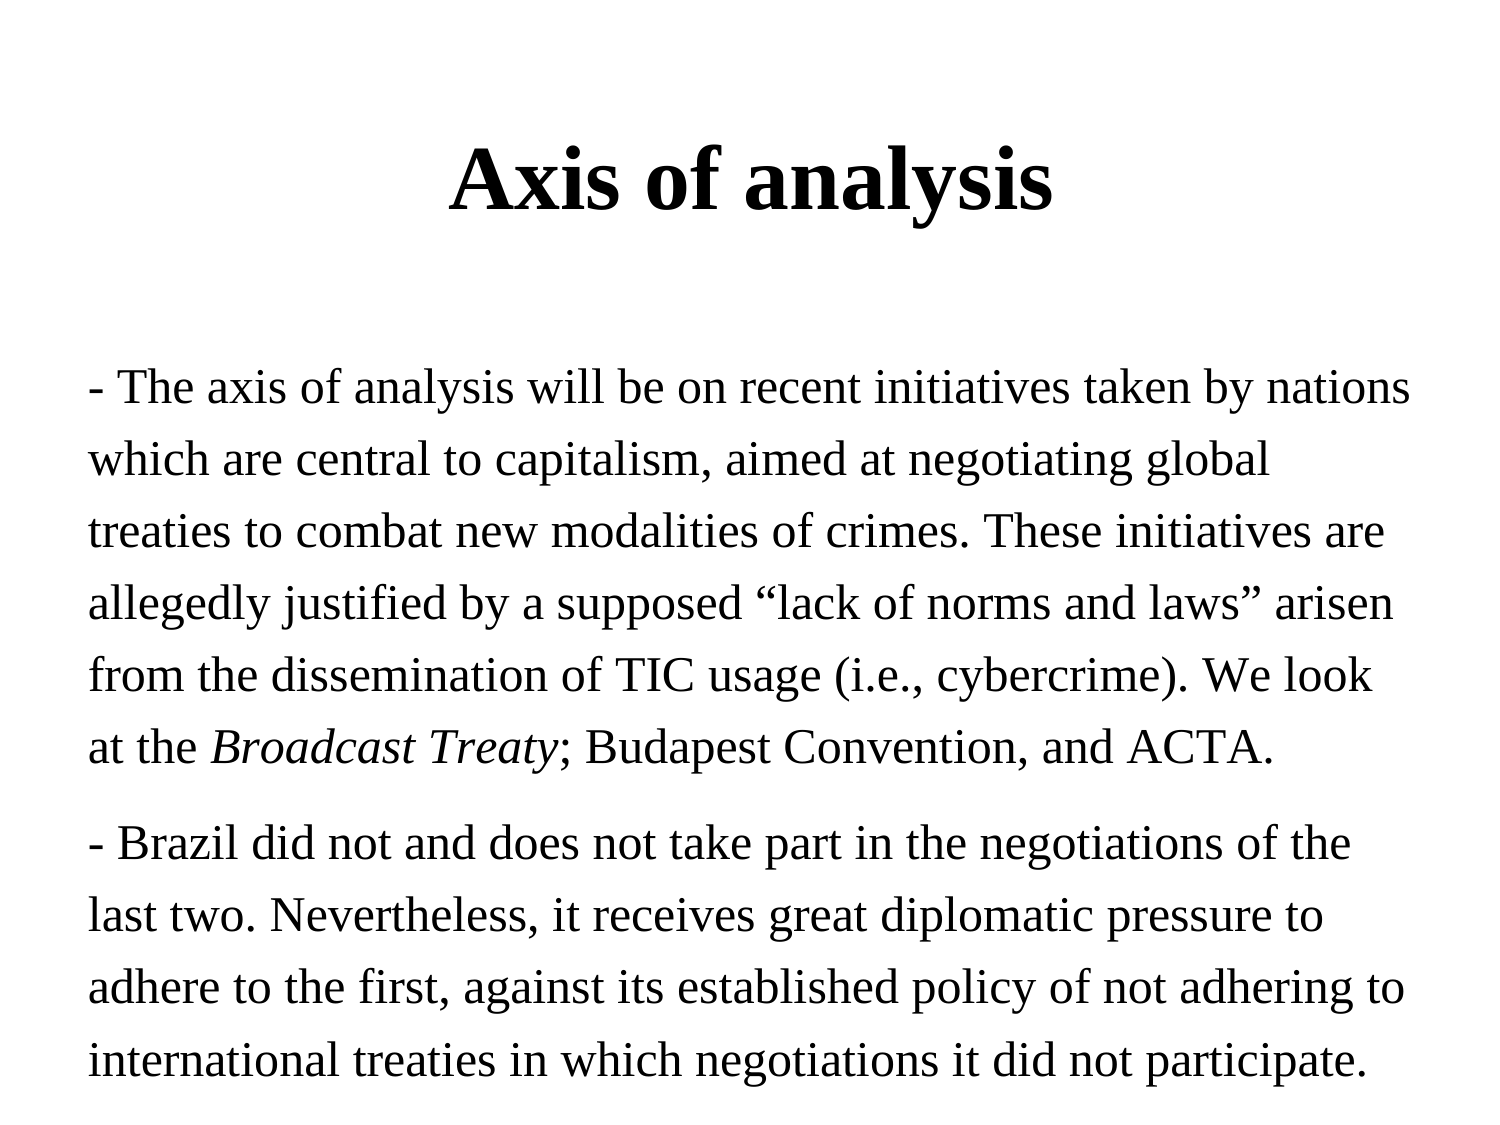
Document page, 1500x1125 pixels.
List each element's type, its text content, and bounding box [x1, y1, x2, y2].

text_box - The axis of analysis will be on recent initiatives taken by nations which are central to capitalism, aimed at negotiating global treaties to combat new modalities of crimes. These initiatives are allegedly justified by a supposed “lack of norms and laws” arisen from the dissemination of TIC usage (i.e., cybercrime). We look at the Broadcast Treaty; Budapest Convention, and ACTA. - Brazil did not and does not take part in the negotiations of the last two. Nevertheless, it receives great diplomatic pressure to adhere to the first, against its established policy of not adhering to international treaties in which negotiations it did not participate. [72, 334, 1435, 1095]
title Axis of analysis [87, 52, 1416, 307]
